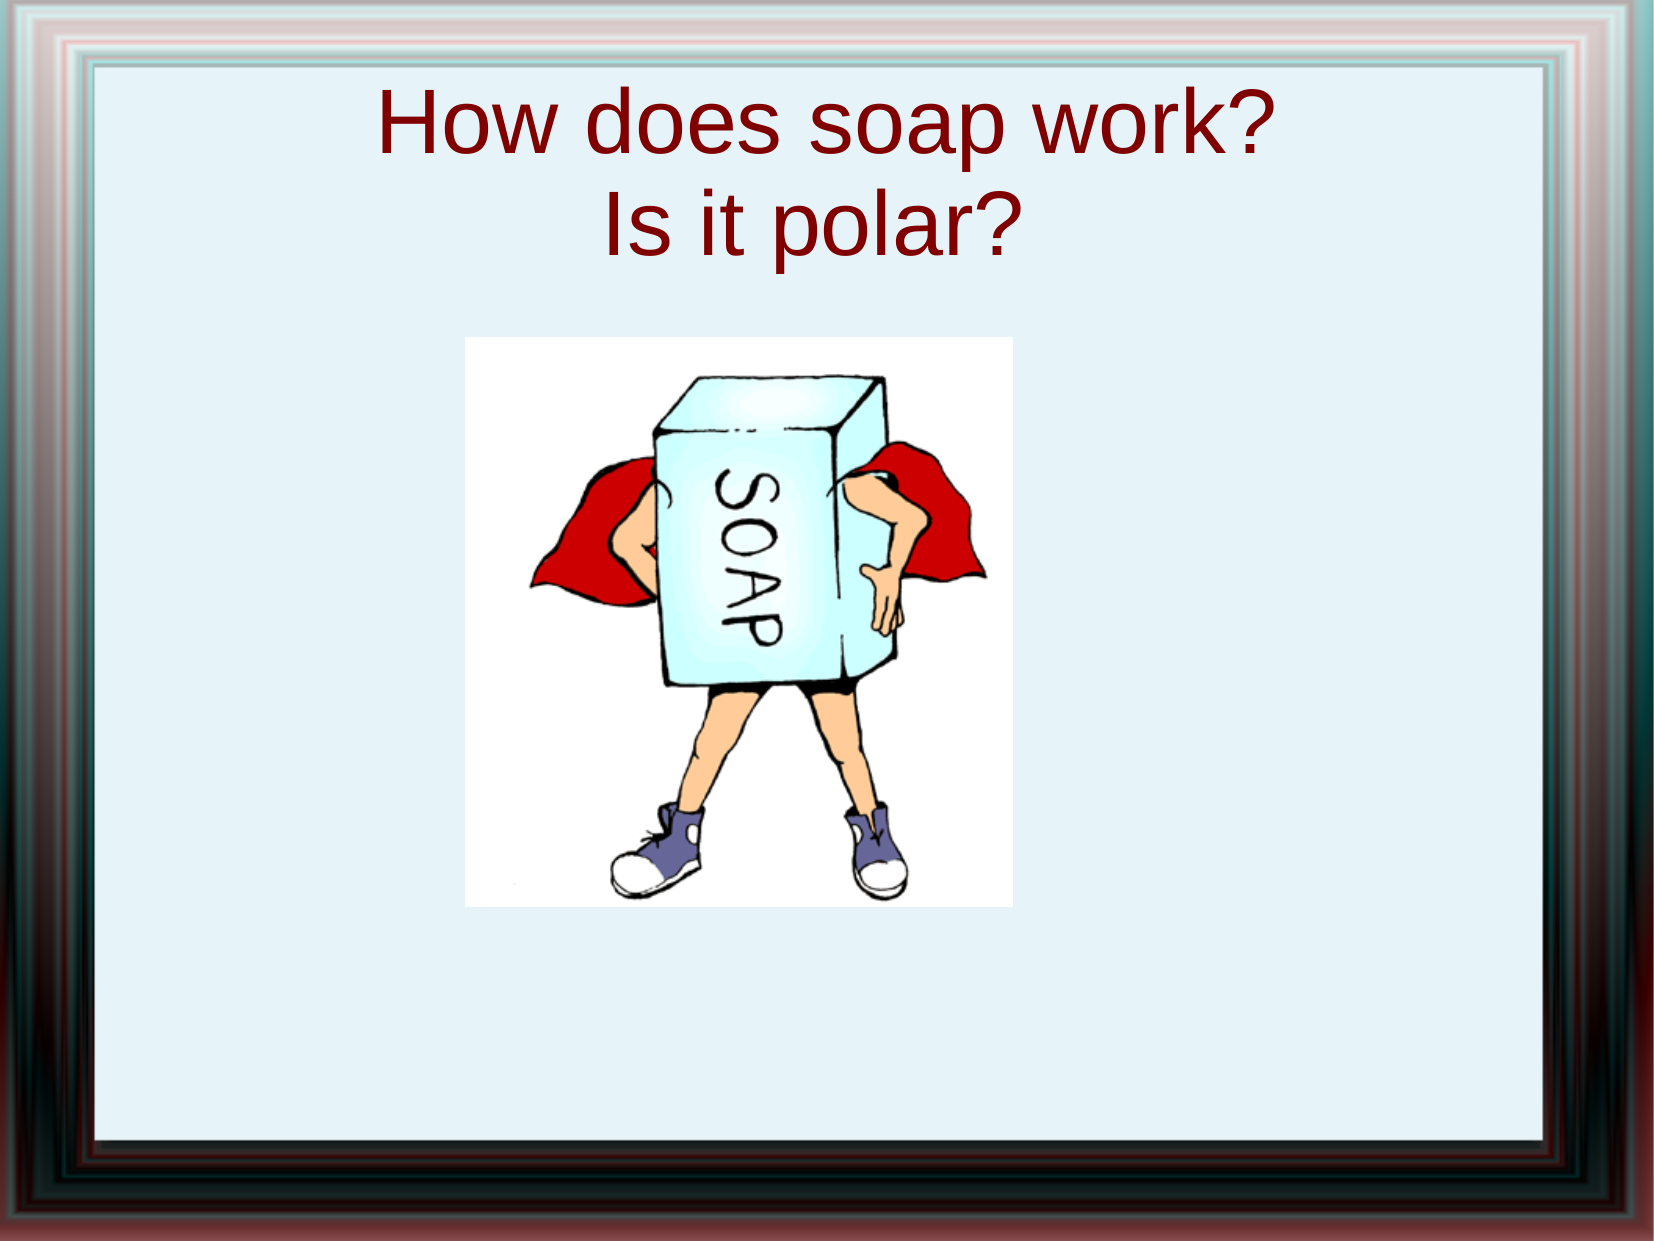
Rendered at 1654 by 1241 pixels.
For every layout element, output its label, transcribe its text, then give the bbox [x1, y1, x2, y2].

title How does soap work? Is it polar? [118, 70, 1536, 276]
picture [0, 0, 1654, 1241]
